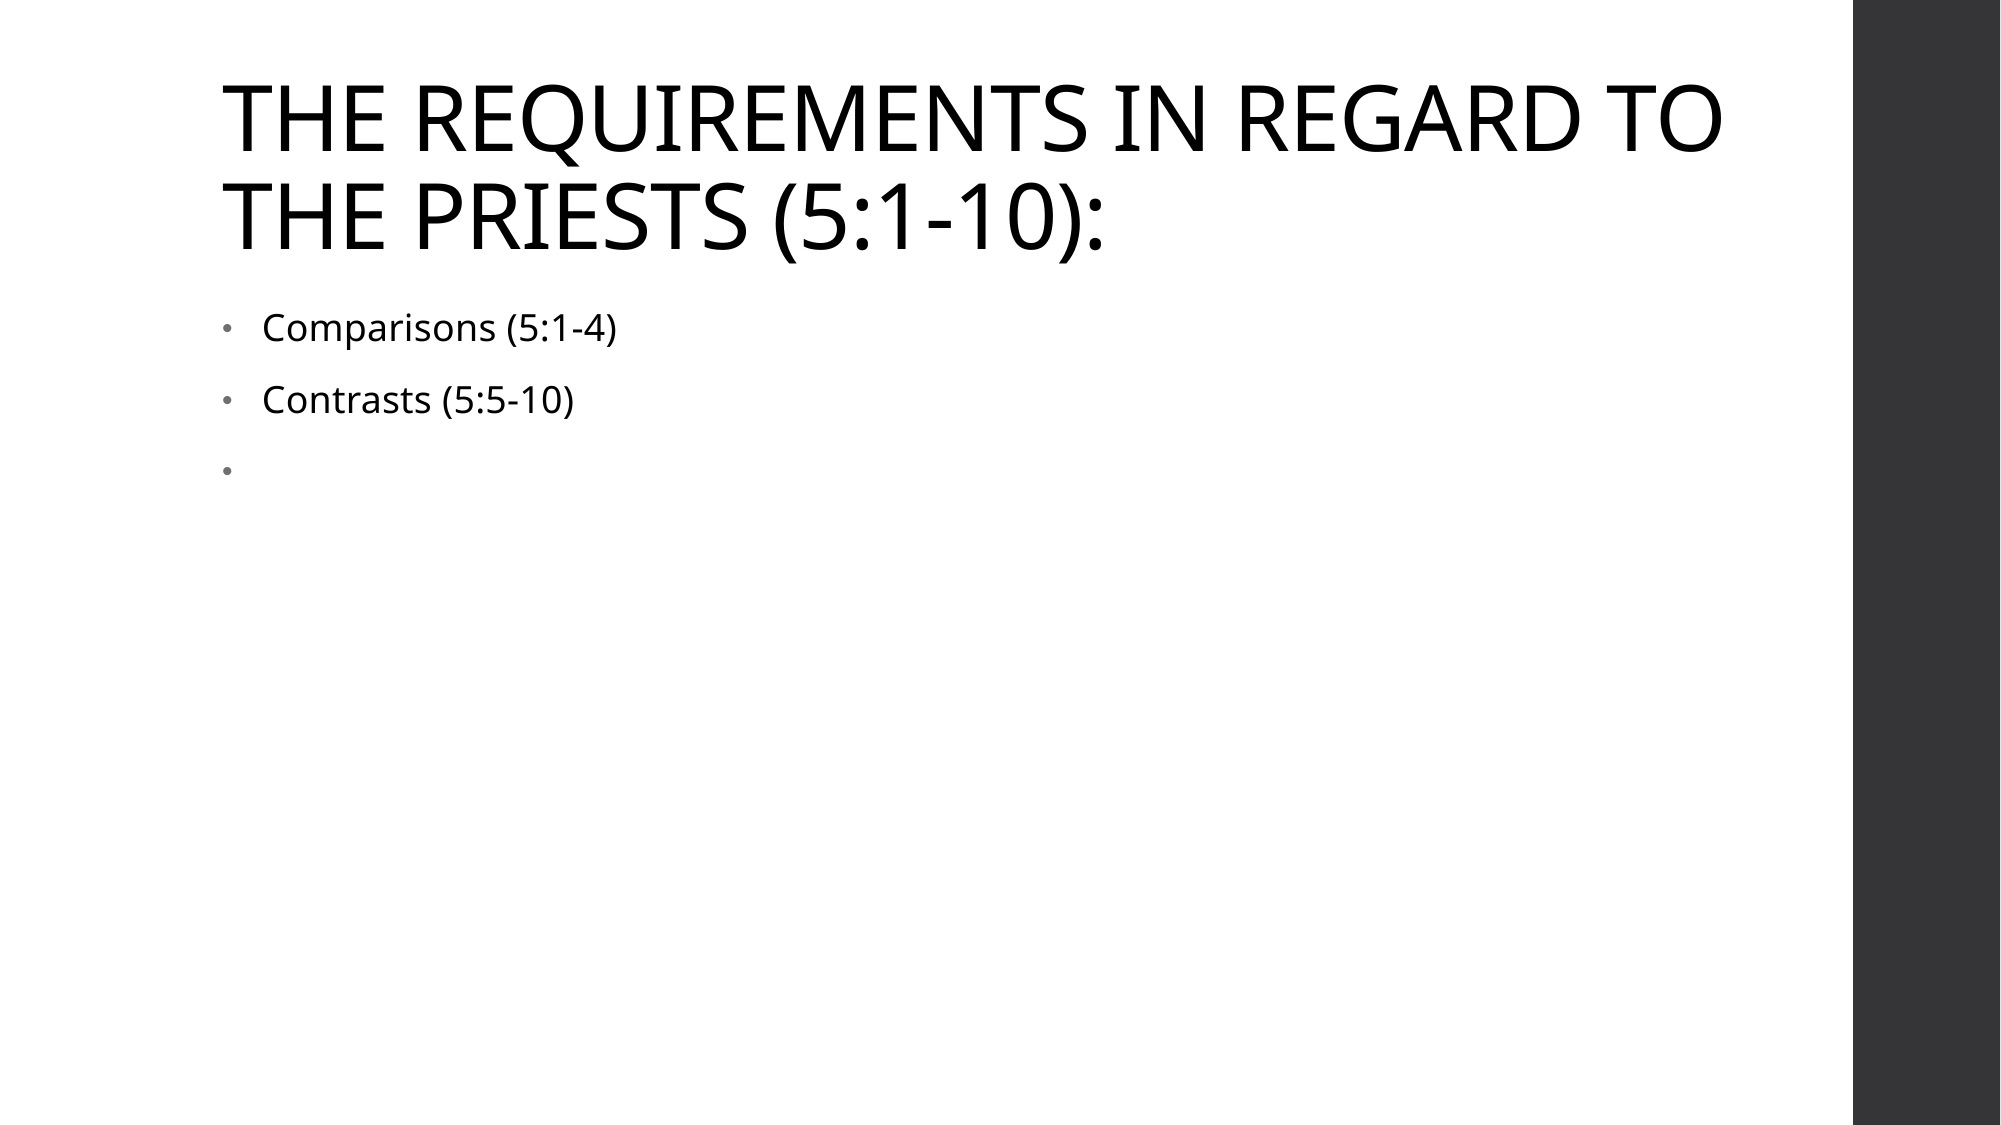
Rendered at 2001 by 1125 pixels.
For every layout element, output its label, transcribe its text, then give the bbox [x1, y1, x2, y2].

title THE REQUIREMENTS IN REGARD TO THE PRIESTS (5:1-10): [206, 60, 1797, 278]
list Comparisons (5:1-4) Contrasts (5:5-10) [206, 299, 1617, 1014]
